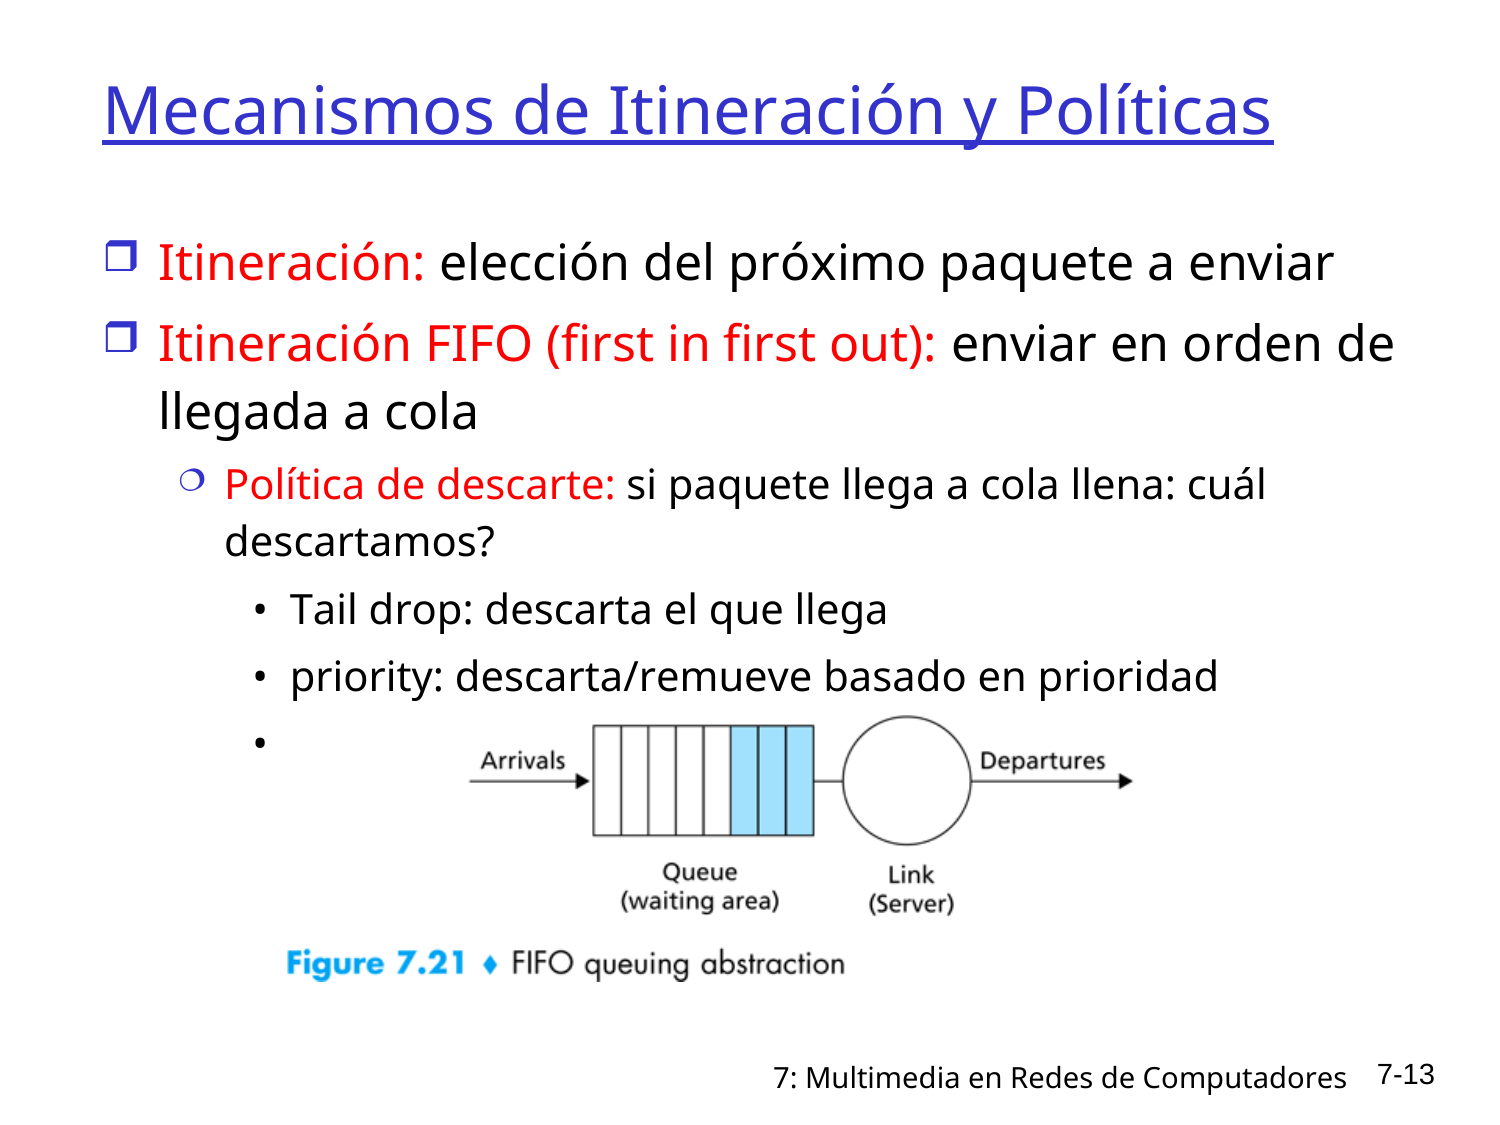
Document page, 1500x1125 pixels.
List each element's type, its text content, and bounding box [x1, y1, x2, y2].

list Itineración: elección del próximo paquete a enviar Itineración FIFO (first in first out): enviar en orden de llegada a cola Política de descarte: si paquete llega a cola llena: cuál descartamos? Tail drop: descarta el que llega priority: descarta/remueve basado en prioridad random: descarta/remueve aleatoriamente [87, 219, 1443, 710]
picture [286, 714, 1137, 982]
title Mecanismos de Itineración y Políticas [87, 23, 1363, 195]
